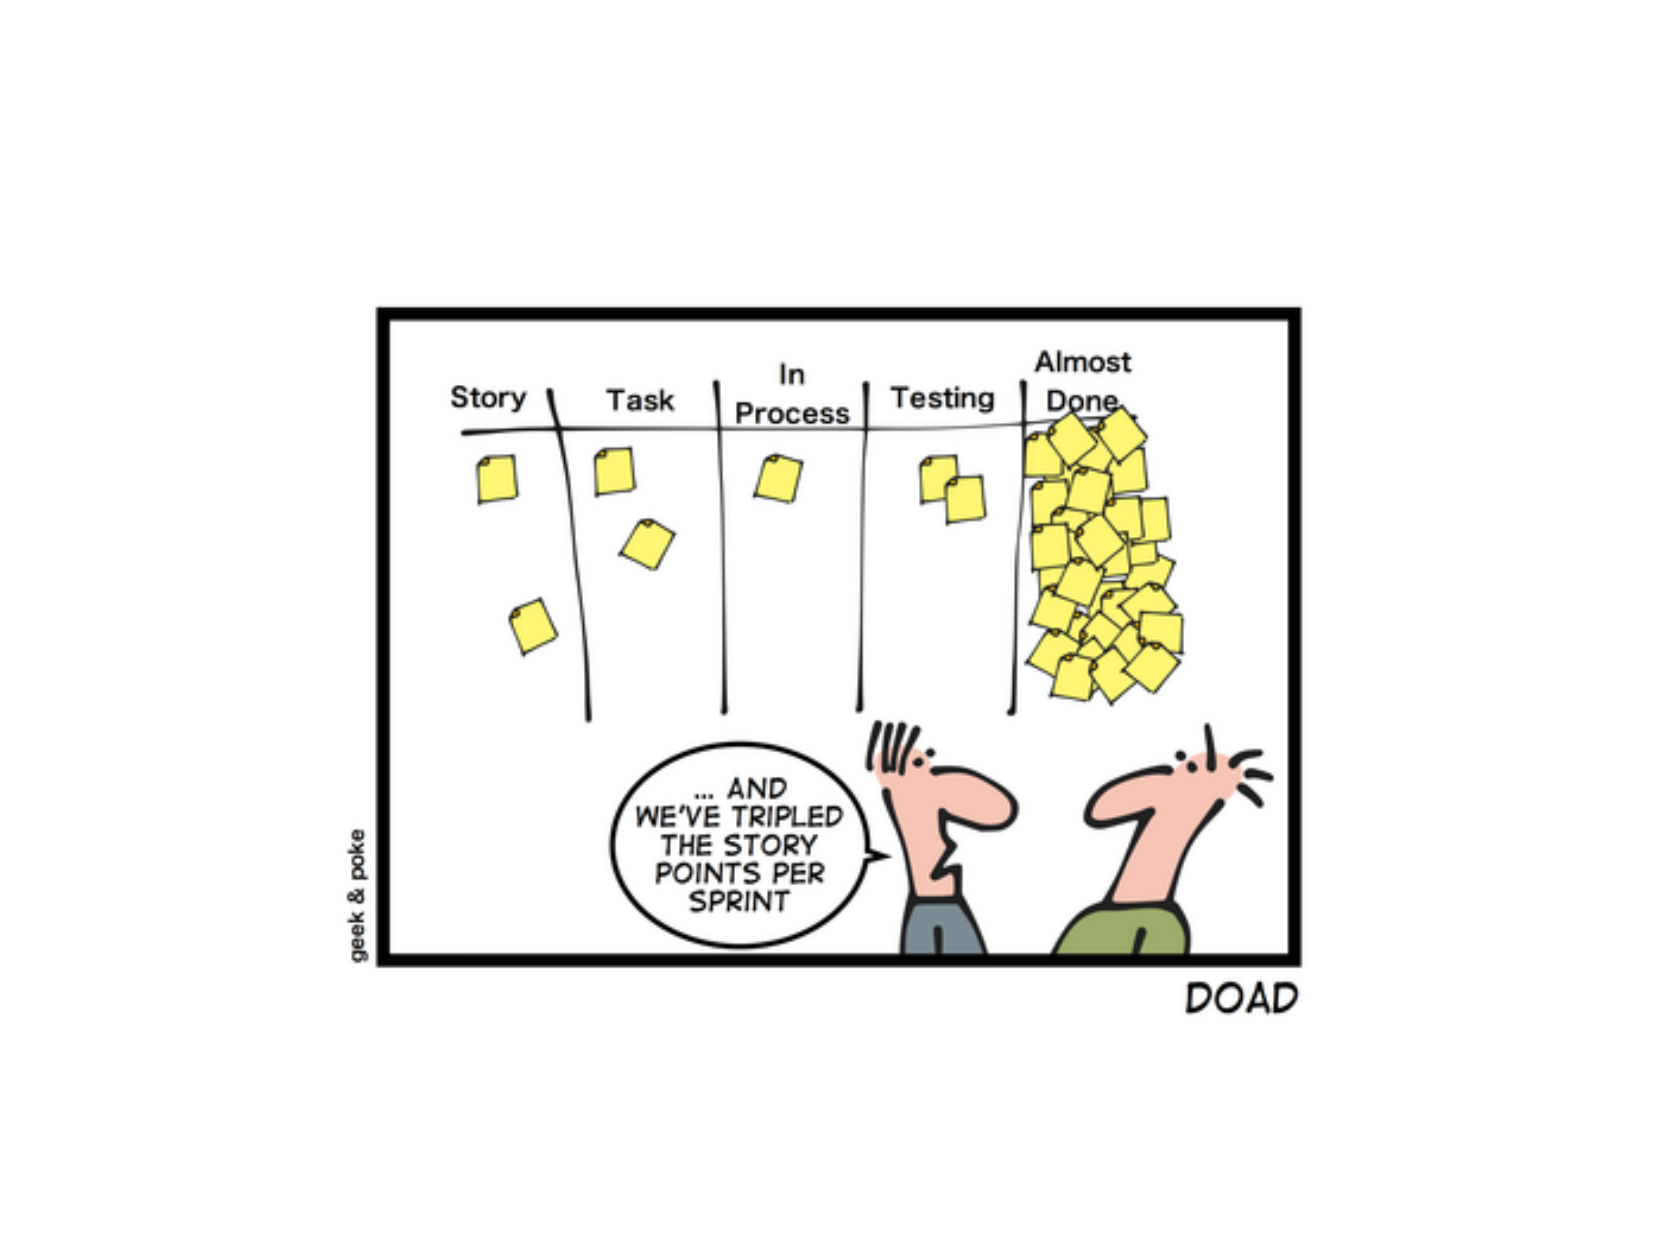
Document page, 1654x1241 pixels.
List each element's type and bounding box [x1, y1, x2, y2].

picture [300, 210, 1366, 1081]
